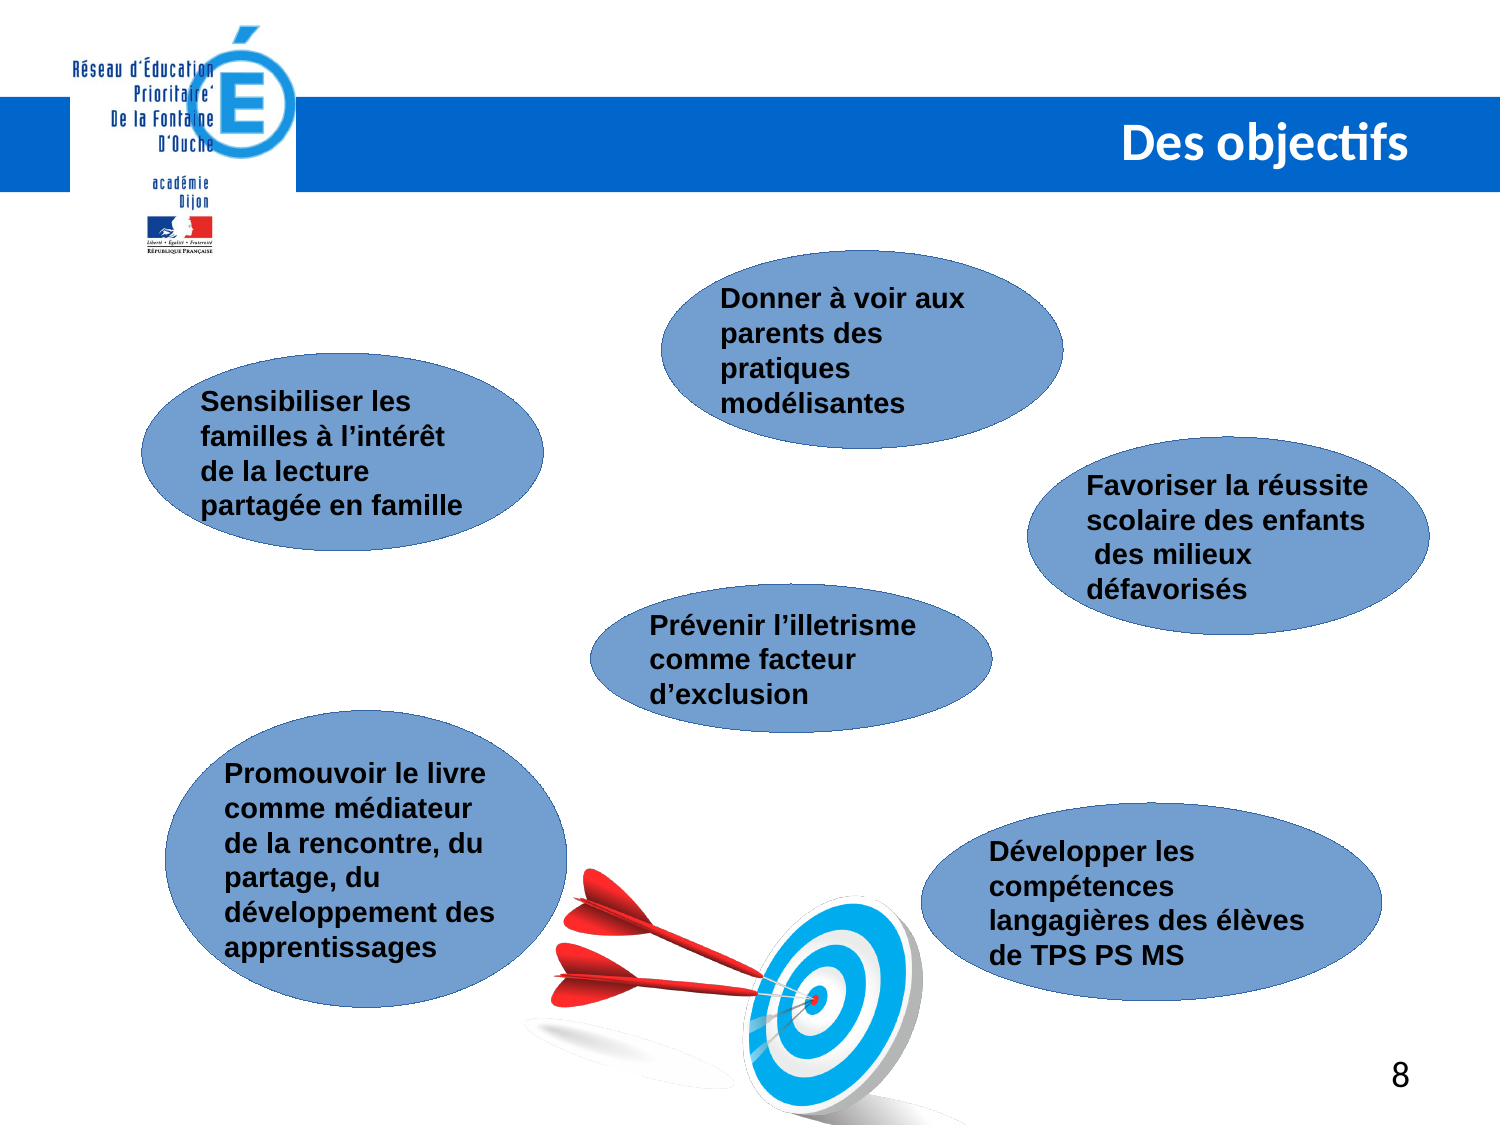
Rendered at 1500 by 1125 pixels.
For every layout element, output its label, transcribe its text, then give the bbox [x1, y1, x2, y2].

text_box Prévenir l’illetrisme comme facteur d’exclusion [590, 583, 993, 733]
picture [70, 23, 296, 260]
text_box Développer les compétences langagières des élèves de TPS PS MS [921, 802, 1382, 1001]
text_box Des objectifs [360, 45, 1426, 233]
picture [519, 814, 1028, 1125]
text_box Donner à voir aux parents des pratiques modélisantes [661, 250, 1064, 449]
text_box Favoriser la réussite scolaire des enfants des milieux défavorisés [1027, 436, 1430, 635]
text_box <numéro> [1074, 1042, 1426, 1103]
text_box Sensibiliser les familles à l’intérêt de la lecture partagée en famille [141, 353, 544, 551]
text_box Promouvoir le livre comme médiateur de la rencontre, du partage, du développement des apprentissages [165, 710, 567, 1008]
